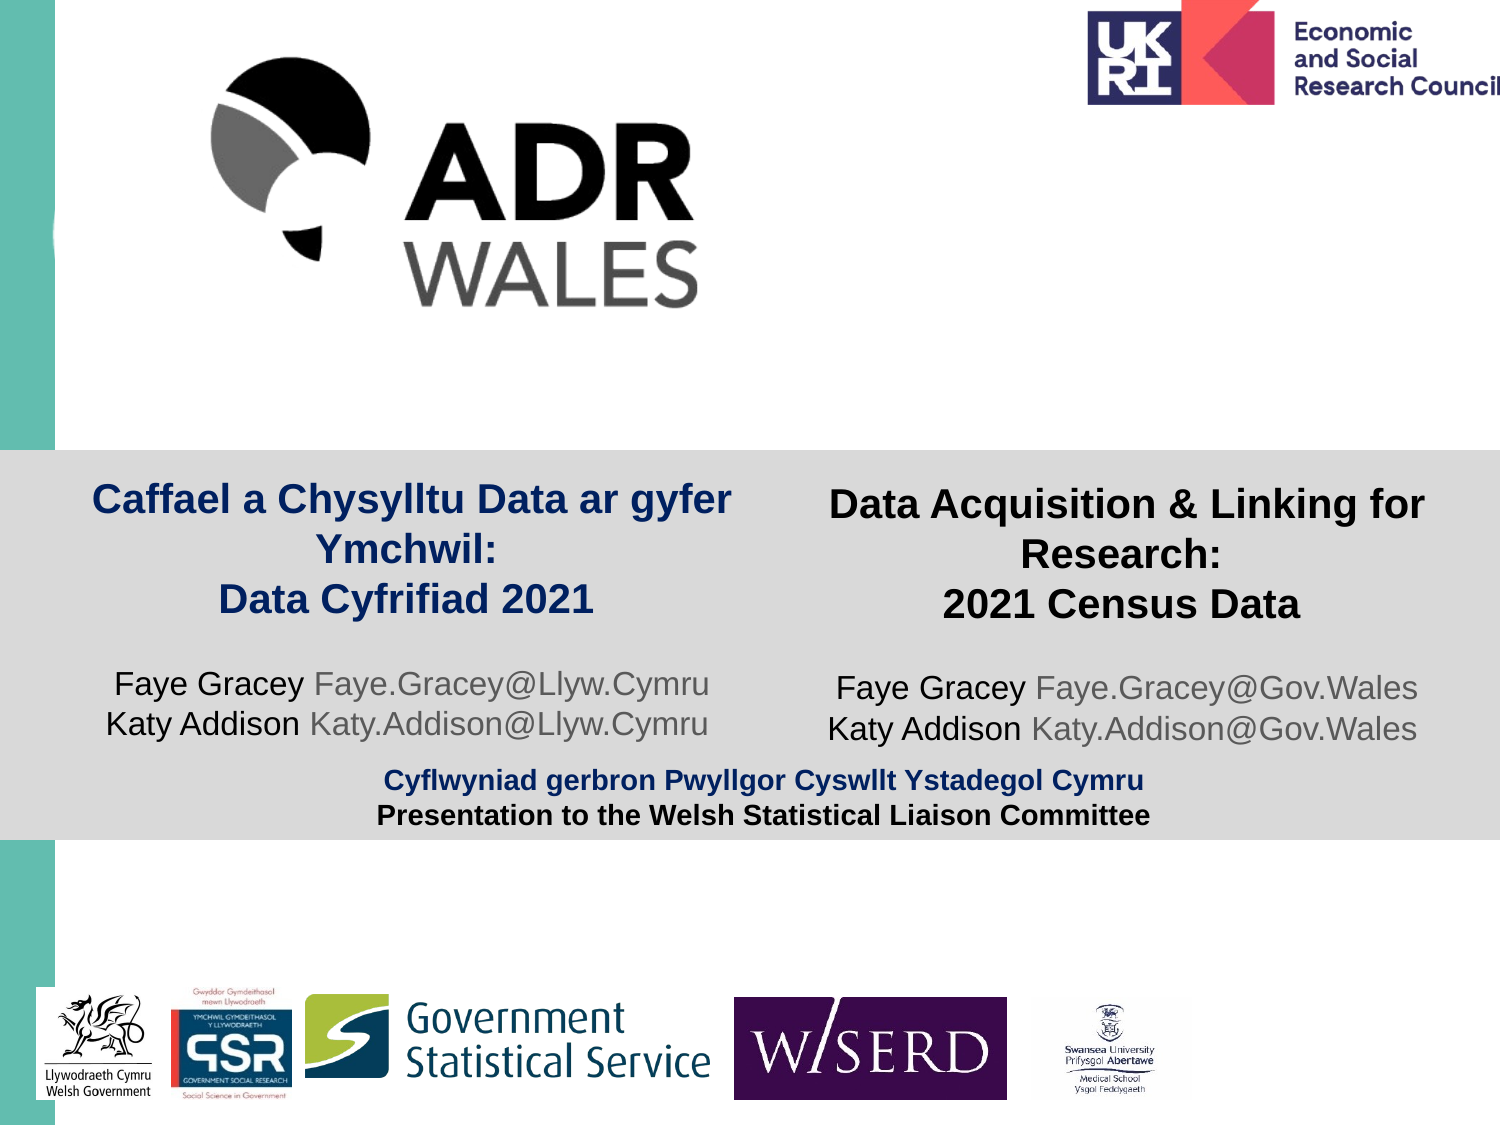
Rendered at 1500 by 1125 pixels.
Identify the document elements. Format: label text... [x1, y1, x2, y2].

picture [0, 17, 834, 424]
text_box Cyflwyniad gerbron Pwyllgor Cyswllt Ystadegol Cymru Presentation to the Welsh Statistical Liaison Committee [36, 754, 1492, 911]
text_box [0, 450, 1500, 840]
picture [1087, 0, 1500, 105]
picture [305, 994, 710, 1078]
picture [36, 987, 159, 1100]
picture [171, 987, 292, 1100]
text_box Caffael a Chysylltu Data ar gyfer Ymchwil: Data Cyfrifiad 2021 Faye Gracey Faye.Gracey@Llyw.Cymru Katy Addison Katy.Addison@Llyw.Cymru [48, 464, 776, 716]
picture [1031, 997, 1192, 1100]
text_box Data Acquisition & Linking for Research: 2021 Census Data Faye Gracey Faye.Gracey@Gov.Wales Katy Addison Katy.Addison@Gov.Wales [763, 469, 1492, 721]
picture [734, 997, 1007, 1100]
